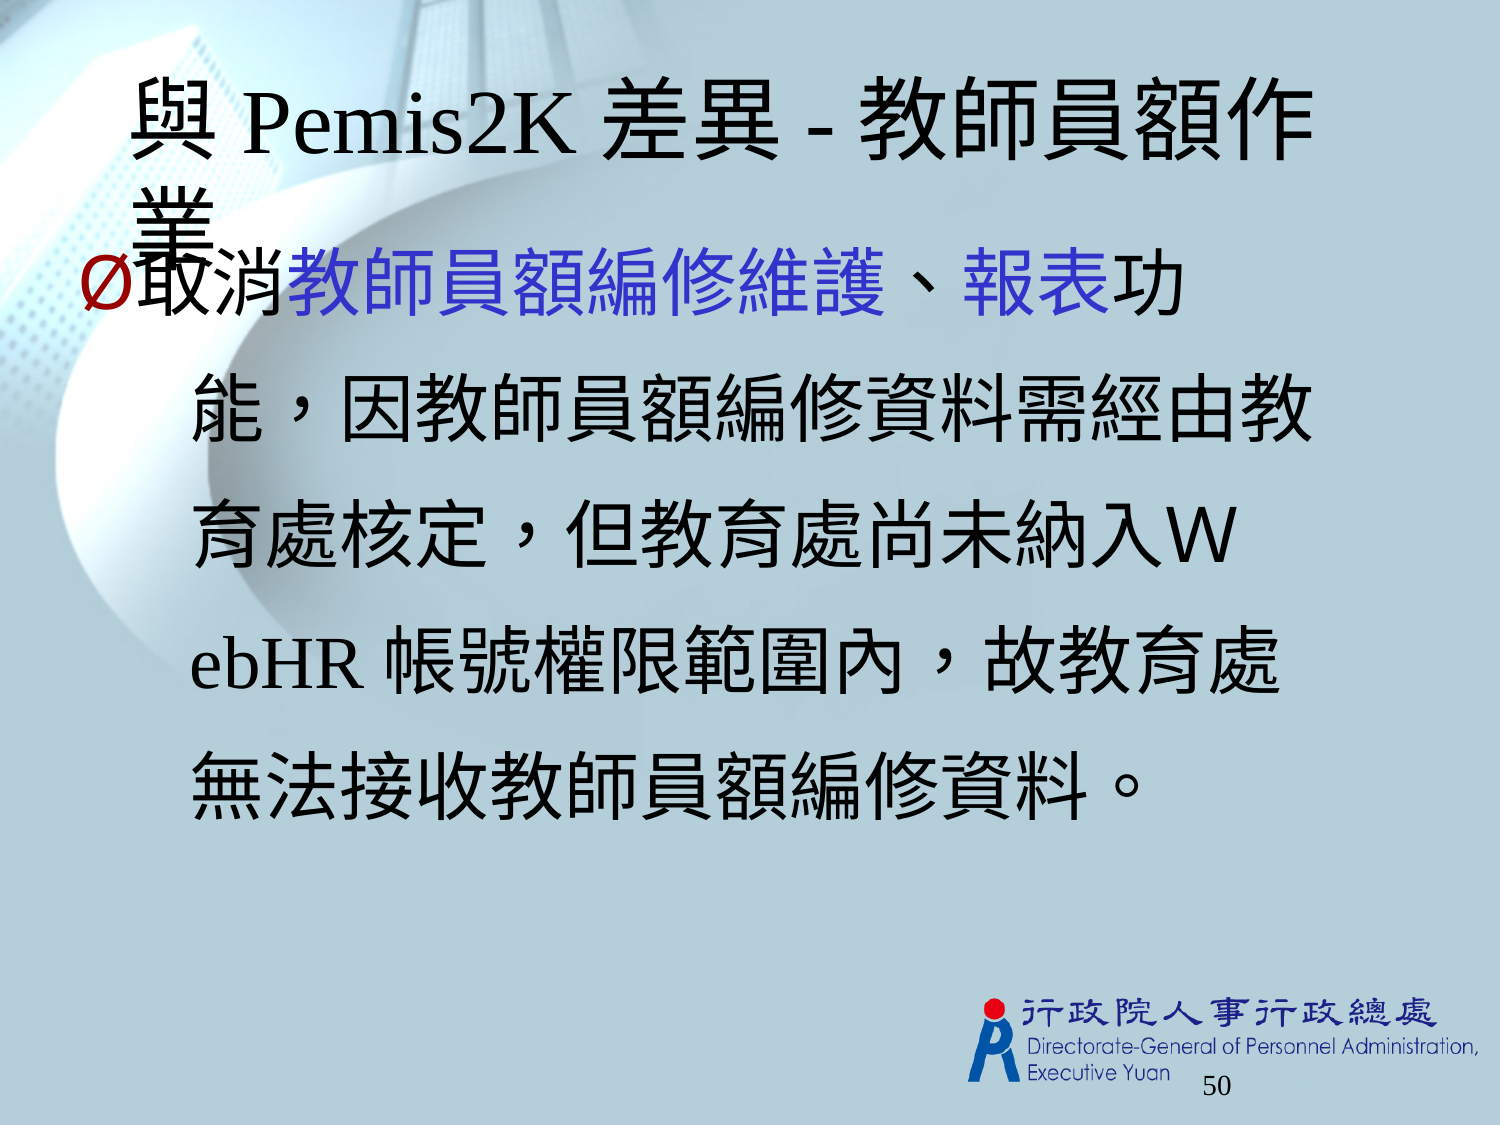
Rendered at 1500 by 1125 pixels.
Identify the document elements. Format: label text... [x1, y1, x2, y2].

list 取消教師員額編修維護、報表功能，因教師員額編修資料需經由教育處核定，但教育處尚未納入ＷebHR帳號權限範圍內，故教育處無法接收教師員額編修資料。 [62, 192, 1338, 868]
title 與Pemis2K差異-教師員額作業 [112, 54, 1388, 243]
text_box [1187, 1058, 1500, 1124]
